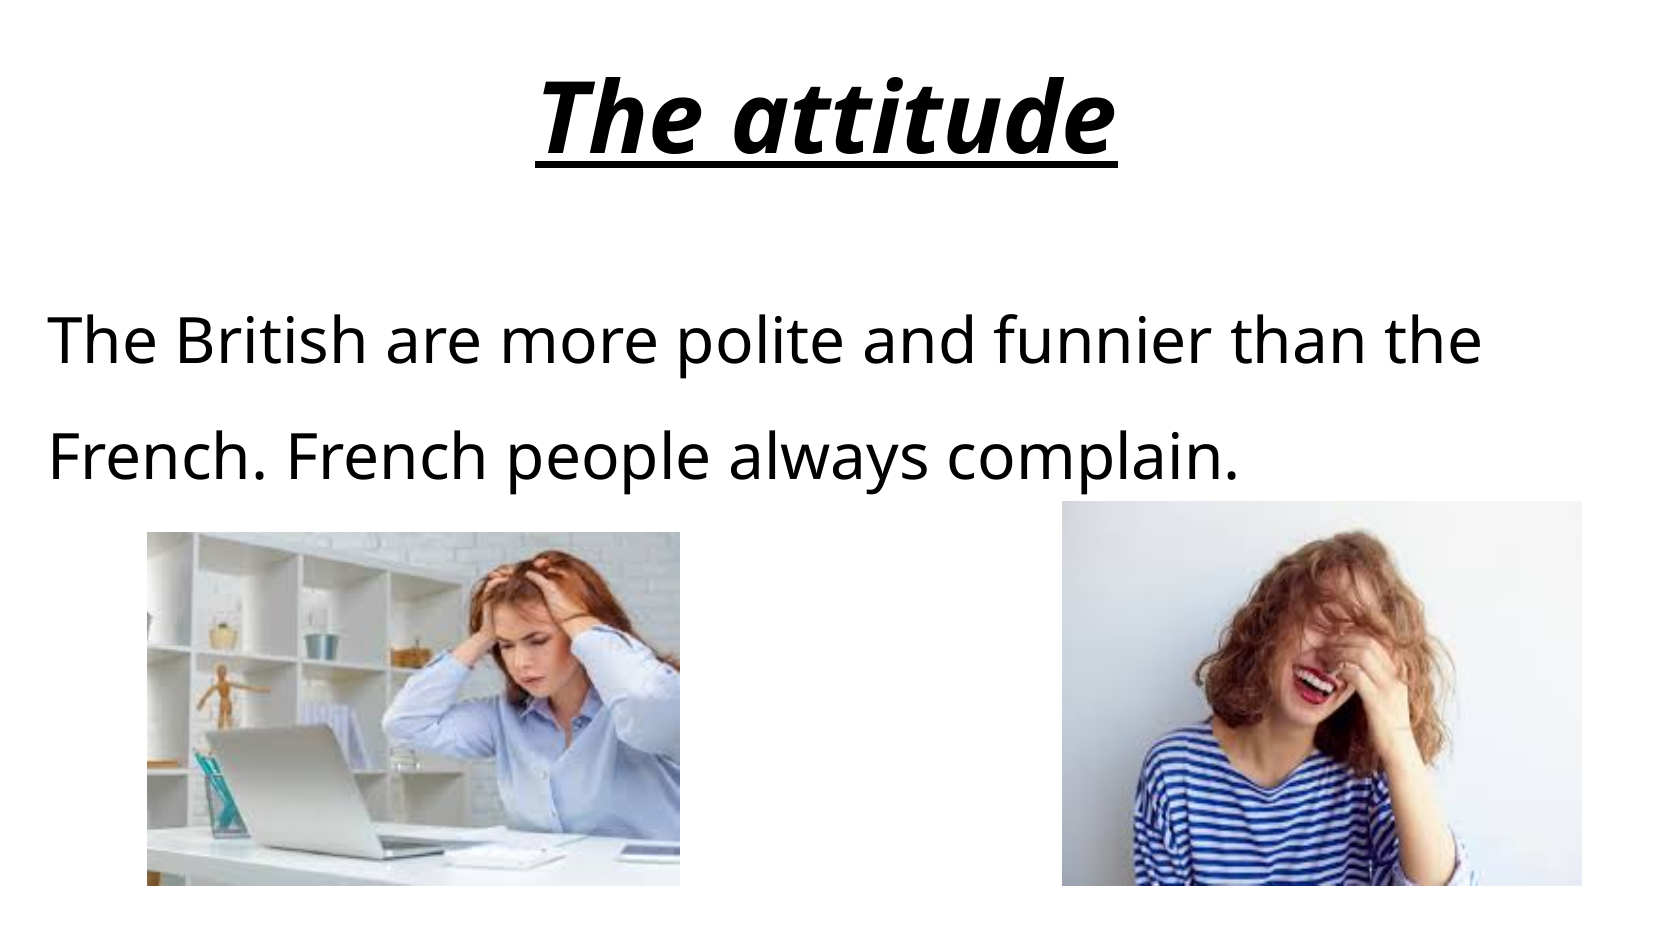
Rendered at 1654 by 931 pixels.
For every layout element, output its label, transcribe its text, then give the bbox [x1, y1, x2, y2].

picture [147, 532, 680, 886]
list The British are more polite and funnier than the French. French people always complain. [47, 295, 1536, 502]
title The attitude [82, 35, 1571, 194]
picture [1062, 501, 1582, 886]
